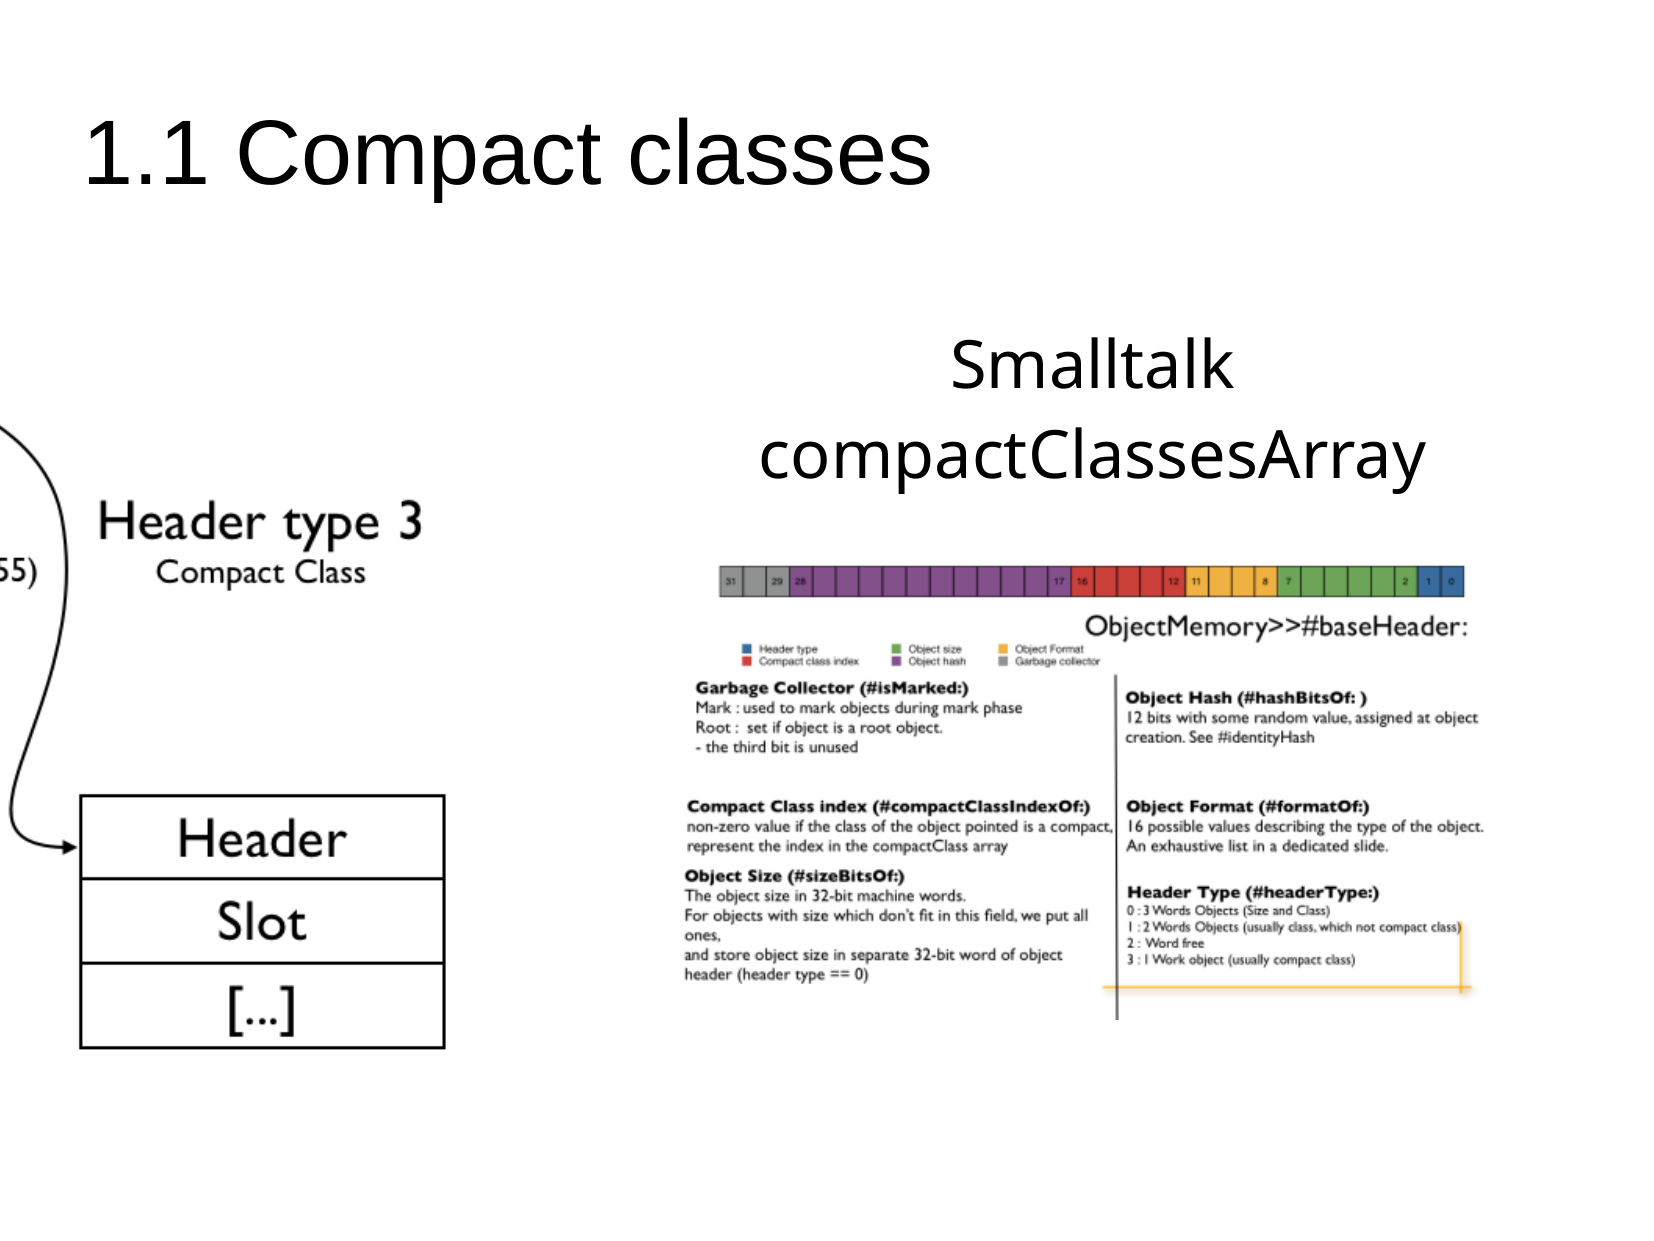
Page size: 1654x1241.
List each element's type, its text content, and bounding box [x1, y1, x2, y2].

picture [675, 563, 1502, 1021]
title 1.1 Compact classes [82, 49, 1571, 257]
subtitle Smalltalk compactClassesArray [615, 290, 1571, 526]
picture [0, 209, 460, 1059]
